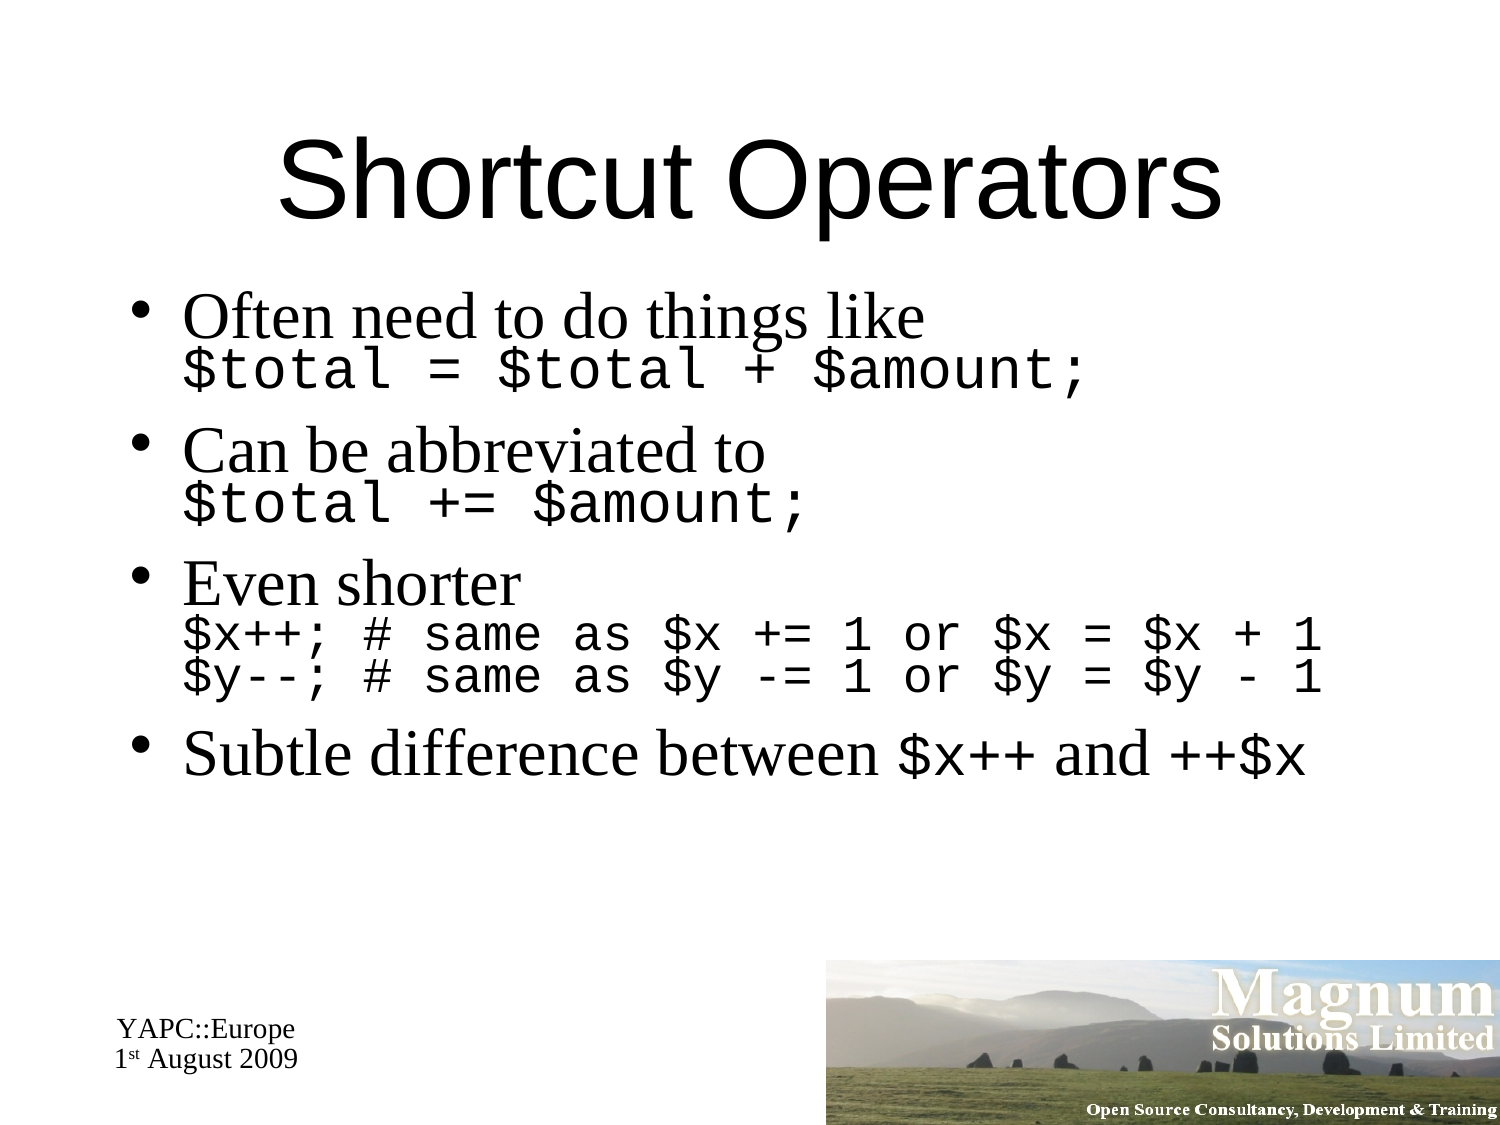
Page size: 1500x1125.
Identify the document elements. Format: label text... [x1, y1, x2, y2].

title Shortcut Operators [112, 62, 1388, 250]
list Often need to do things like $total = $total + $amount; Can be abbreviated to $total += $amount; Even shorter $x++; # same as $x += 1 or $x = $x + 1 $y--; # same as $y -= 1 or $y = $y - 1 Subtle difference between $x++ and ++$x [112, 295, 1388, 807]
picture [826, 960, 1500, 1125]
